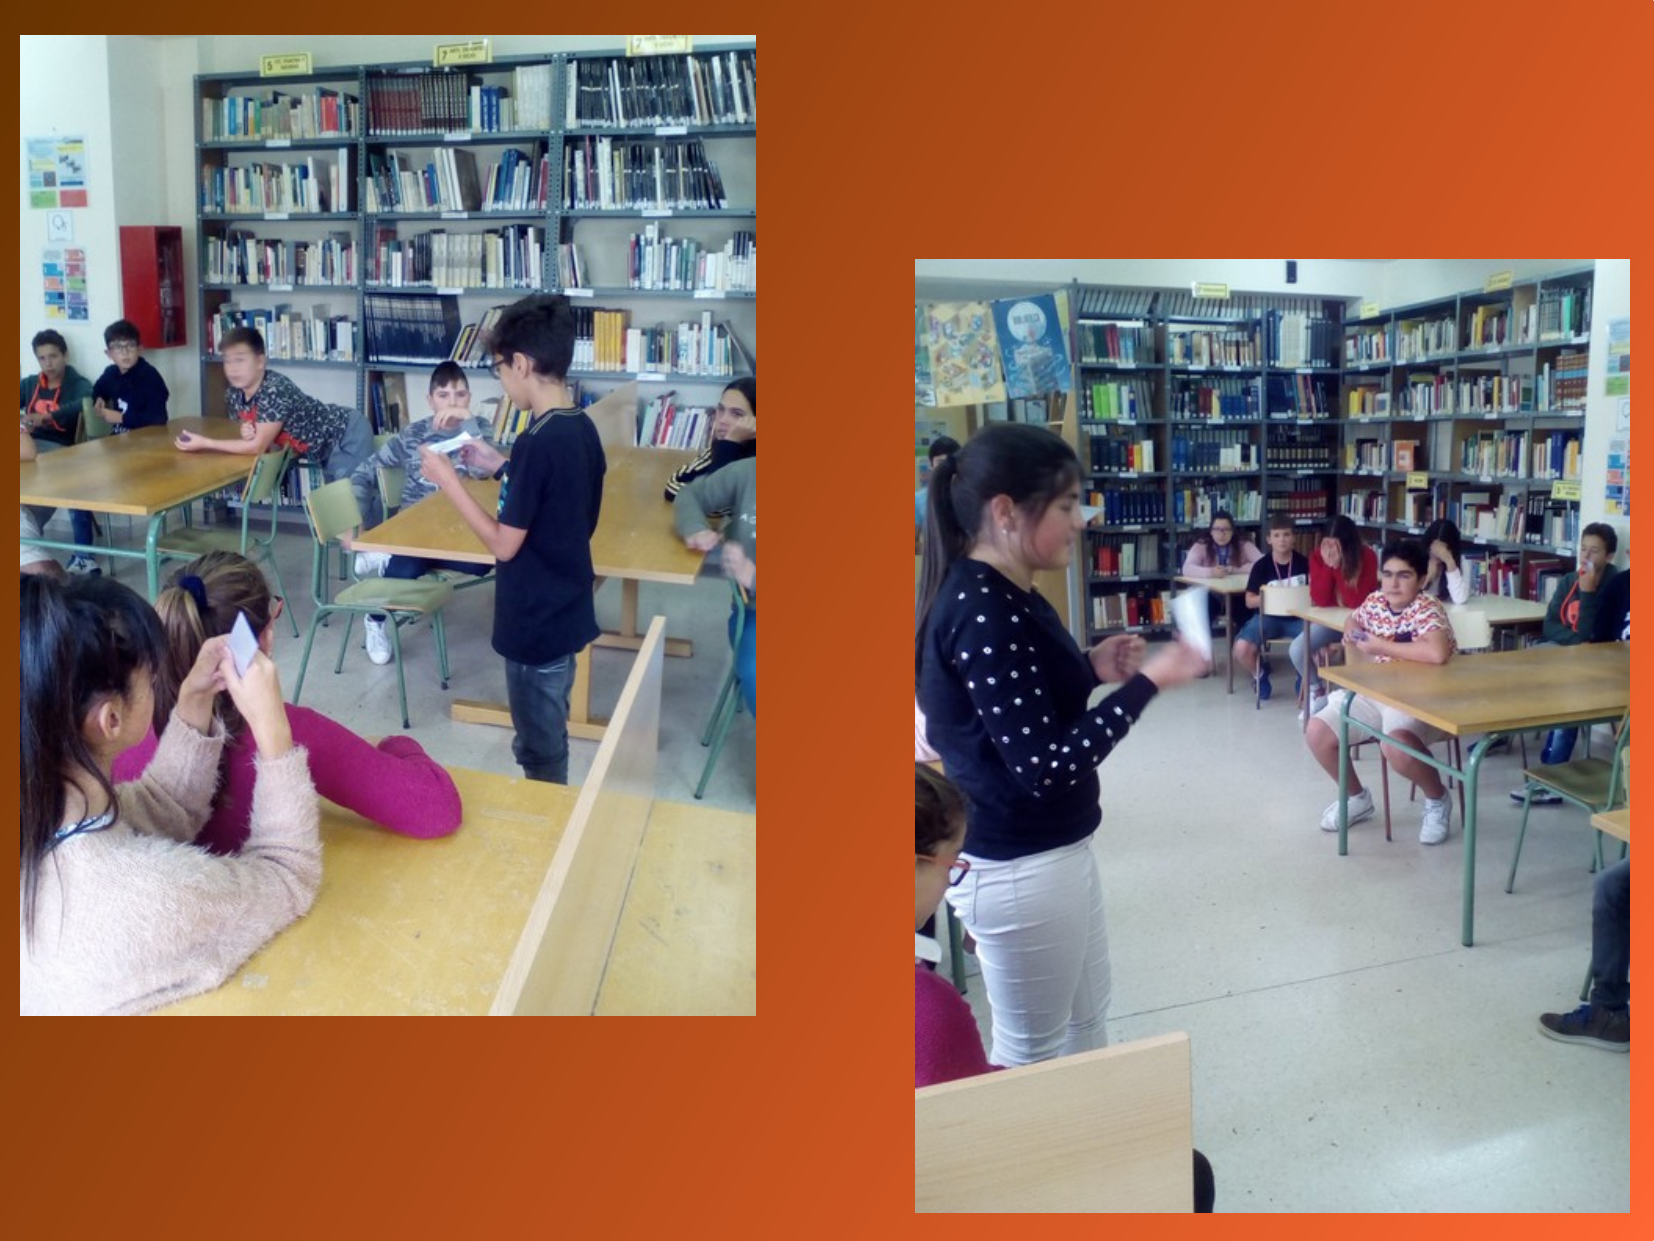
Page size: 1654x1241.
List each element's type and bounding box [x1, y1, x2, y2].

picture [20, 35, 756, 1016]
picture [915, 259, 1630, 1213]
